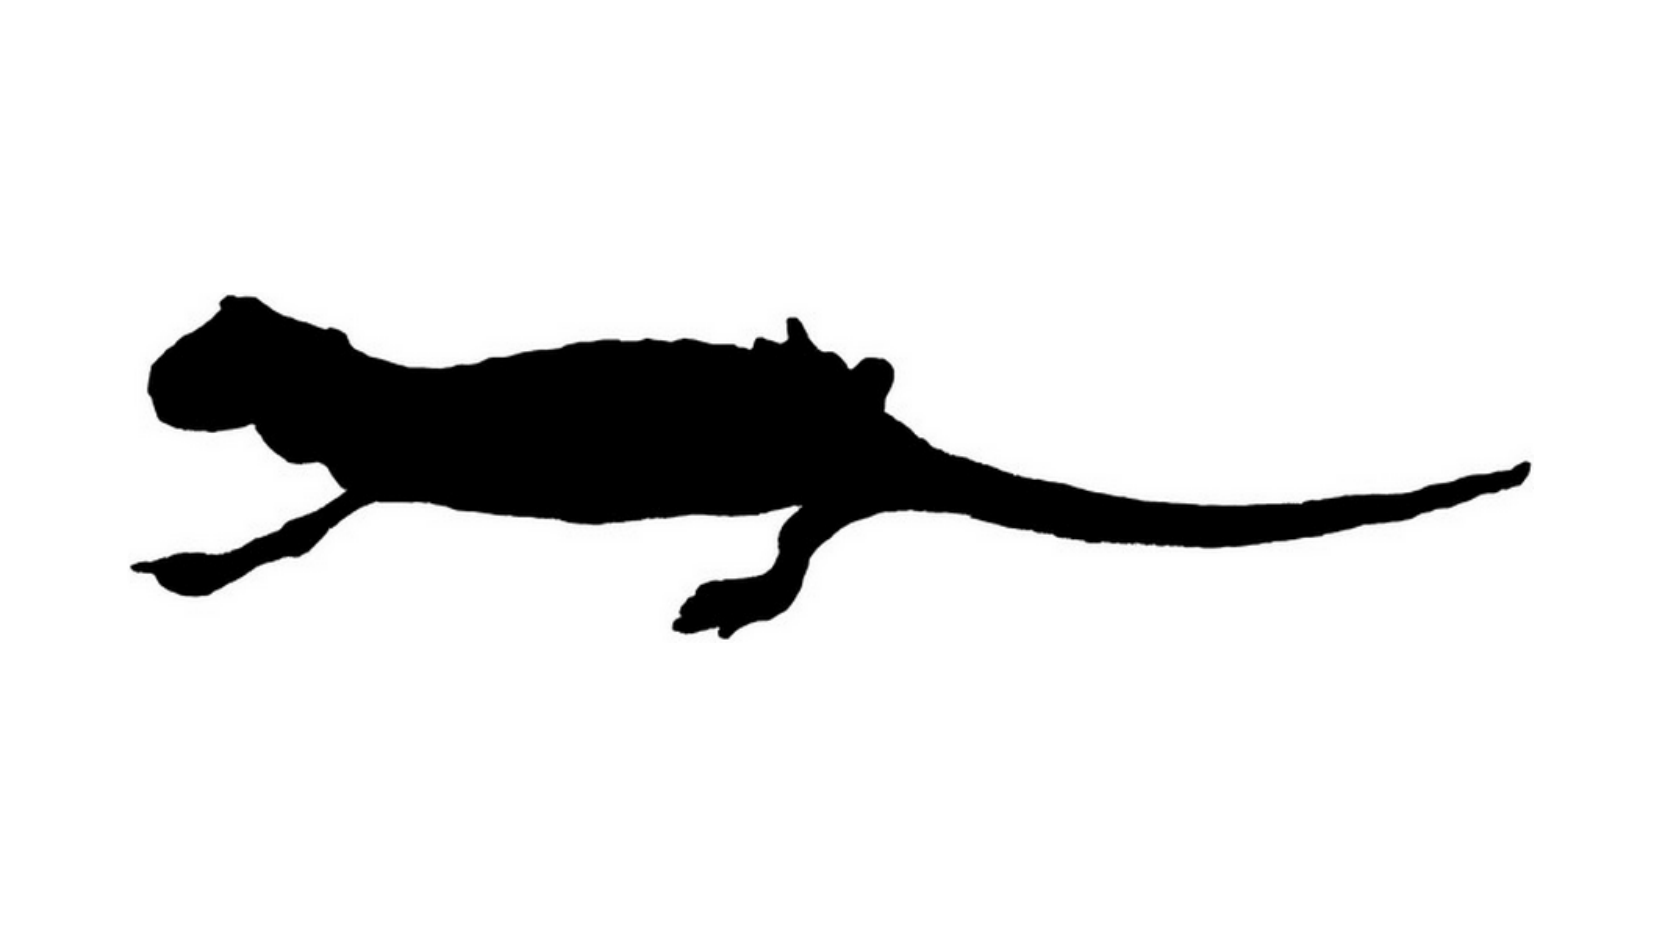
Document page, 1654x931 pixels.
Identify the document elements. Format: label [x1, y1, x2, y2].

picture [127, 292, 1534, 643]
